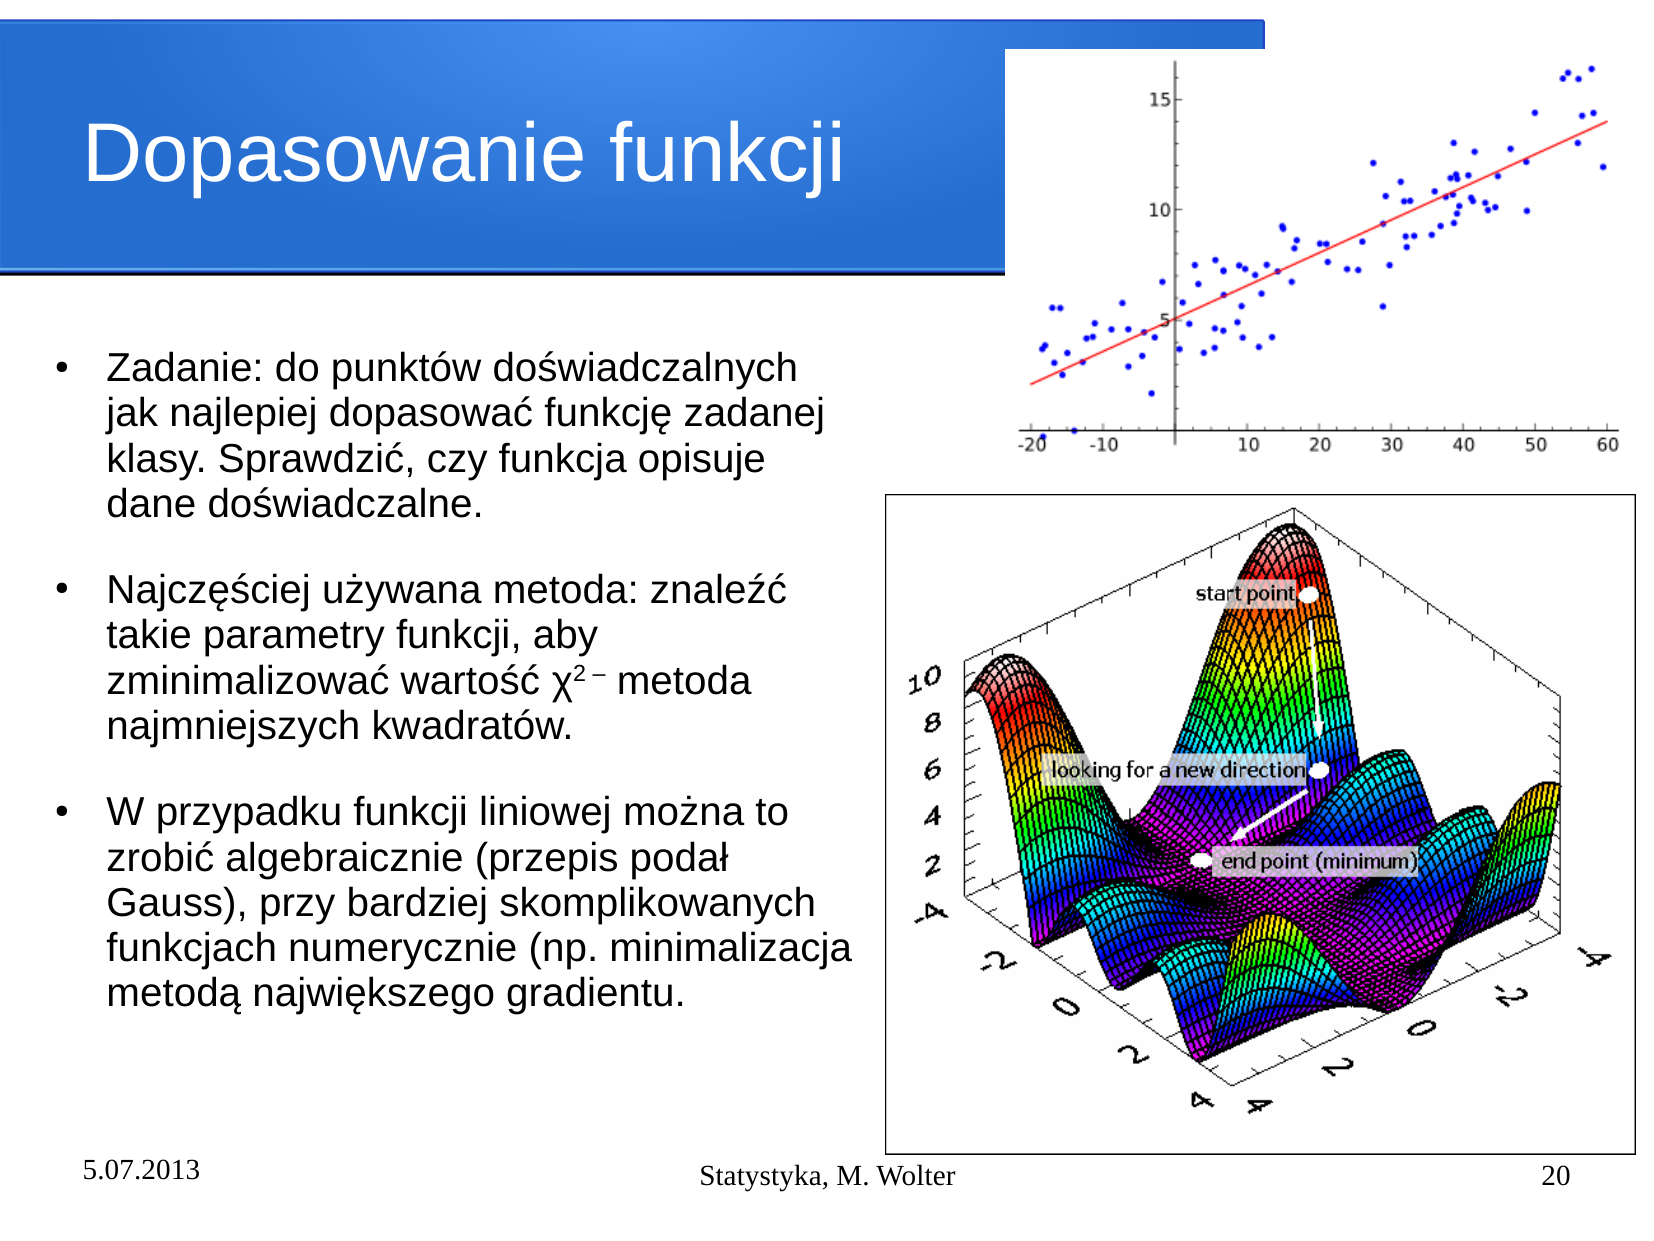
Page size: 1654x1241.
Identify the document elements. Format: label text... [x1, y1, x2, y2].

picture [885, 494, 1636, 1156]
picture [1005, 49, 1630, 463]
list Zadanie: do punktów doświadczalnych jak najlepiej dopasować funkcję zadanej klasy. Sprawdzić, czy funkcja opisuje dane doświadczalne. Najczęściej używana metoda: znaleźć takie parametry funkcji, aby zminimalizować wartość χ2 – metoda najmniejszych kwadratów. W przypadku funkcji liniowej można to zrobić algebraicznie (przepis podał Gauss), przy bardziej skomplikowanych funkcjach numerycznie (np. minimalizacja metodą największego gradientu. [37, 345, 856, 1066]
title Dopasowanie funkcji [82, 49, 1005, 257]
